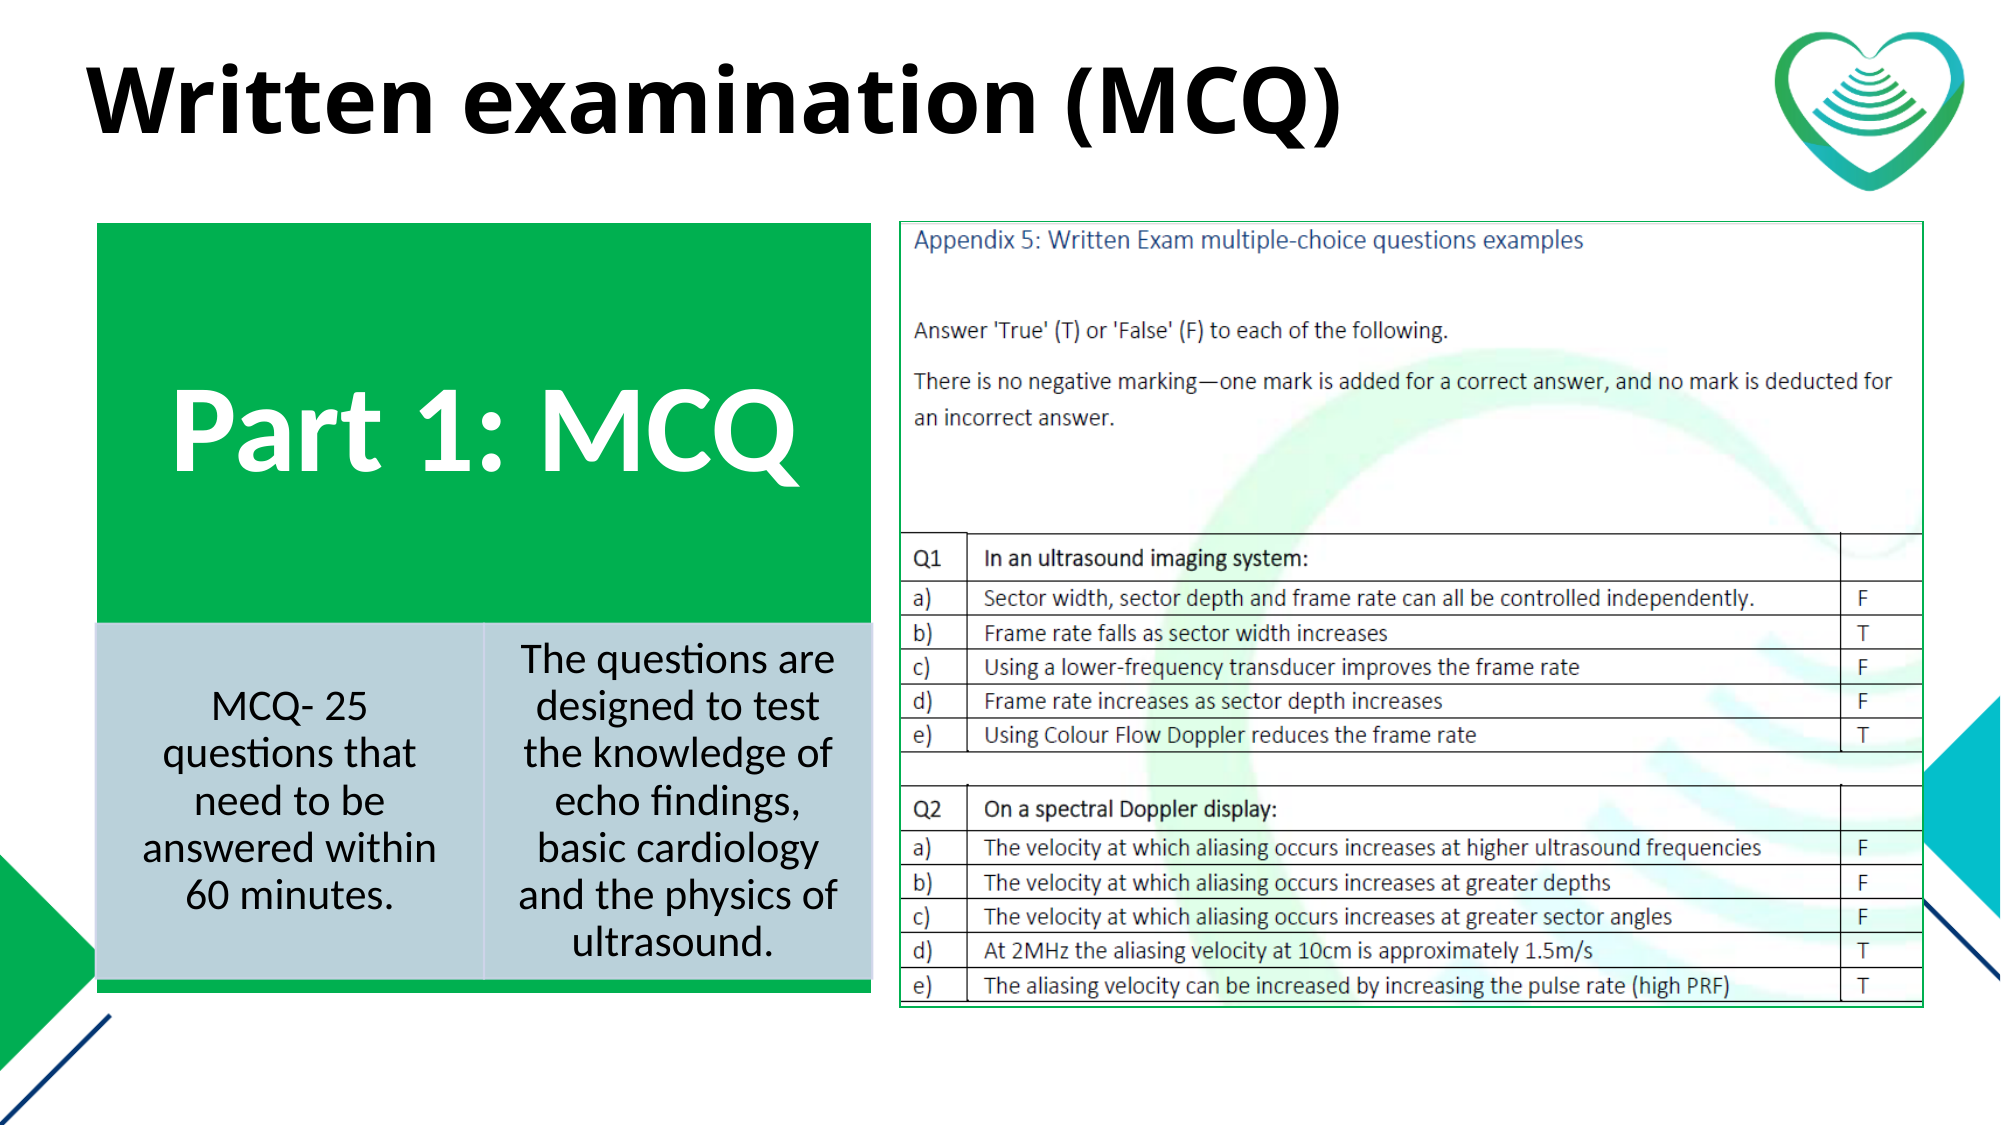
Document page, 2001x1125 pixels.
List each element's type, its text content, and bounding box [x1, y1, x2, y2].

text_box Part 1: MCQ [95, 222, 873, 623]
text_box The questions are designed to test the knowledge of echo findings, basic cardiology and the physics of ultrasound. [483, 623, 873, 979]
title Written examination (MCQ) [71, 46, 1797, 178]
picture [900, 222, 1923, 1007]
text_box MCQ- 25 questions that need to be answered within 60 minutes. [95, 623, 483, 979]
text_box Part 1: MCQ [95, 979, 873, 995]
